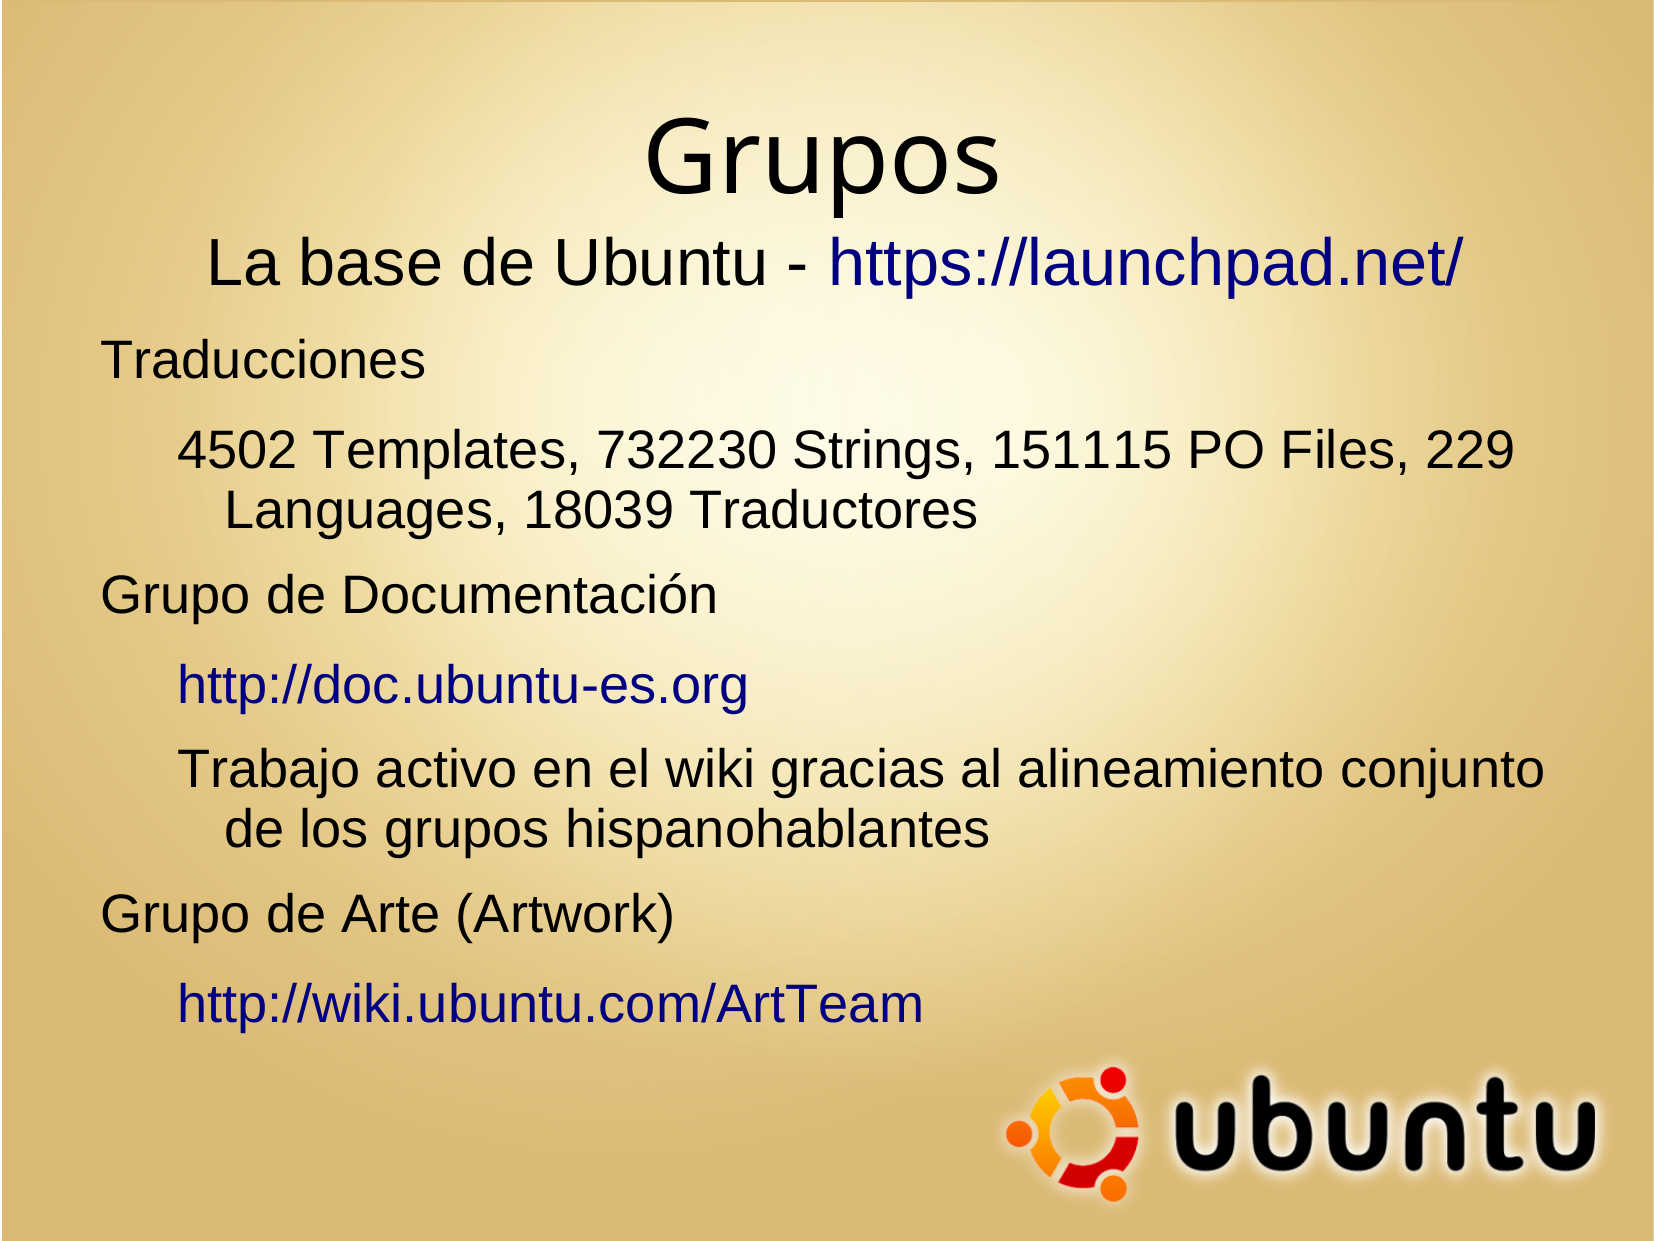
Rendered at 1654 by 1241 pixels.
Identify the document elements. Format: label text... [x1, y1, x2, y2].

title Grupos [82, 49, 1571, 225]
list La base de Ubuntu - https://launchpad.net/ Traducciones 4502 Templates, 732230 Strings, 151115 PO Files, 229 Languages, 18039 Traductores Grupo de Documentación http://doc.ubuntu-es.org Trabajo activo en el wiki gracias al alineamiento conjunto de los grupos hispanohablantes Grupo de Arte (Artwork) http://wiki.ubuntu.com/ArtTeam [82, 225, 1571, 1238]
picture [2, 0, 1654, 1241]
